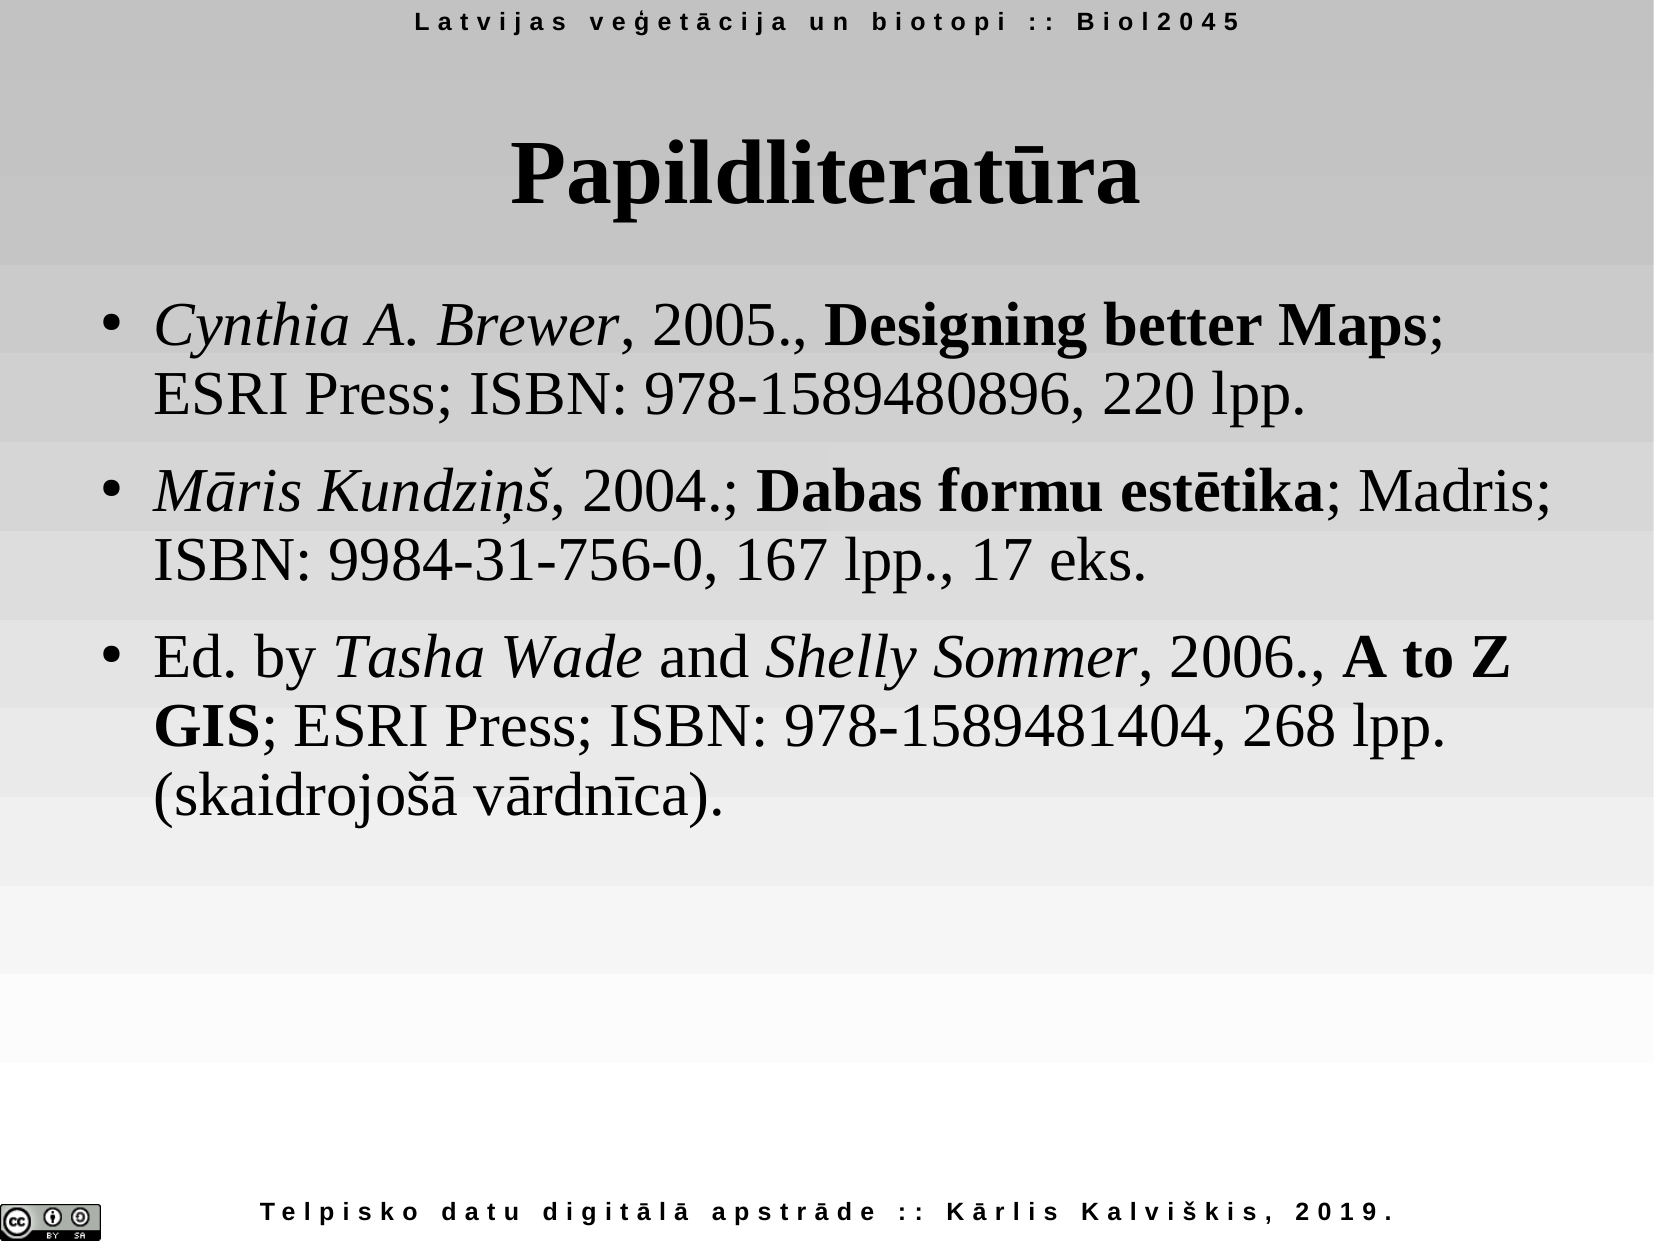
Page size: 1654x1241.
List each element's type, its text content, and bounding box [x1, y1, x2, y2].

title Papildliteratūra [29, 49, 1625, 296]
picture [0, 0, 1654, 1241]
list Cynthia A. Brewer, 2005., Designing better Maps; ESRI Press; ISBN: 978-1589480896, 220 lpp. Māris Kundziņš, 2004.; Dabas formu estētika; Madris; ISBN: 9984-31-756-0, 167 lpp., 17 eks. Ed. by Tasha Wade and Shelly Sommer, 2006., A to Z GIS; ESRI Press; ISBN: 978‑1589481404, 268 lpp. (skaidrojošā vārdnīca). [82, 289, 1571, 1113]
